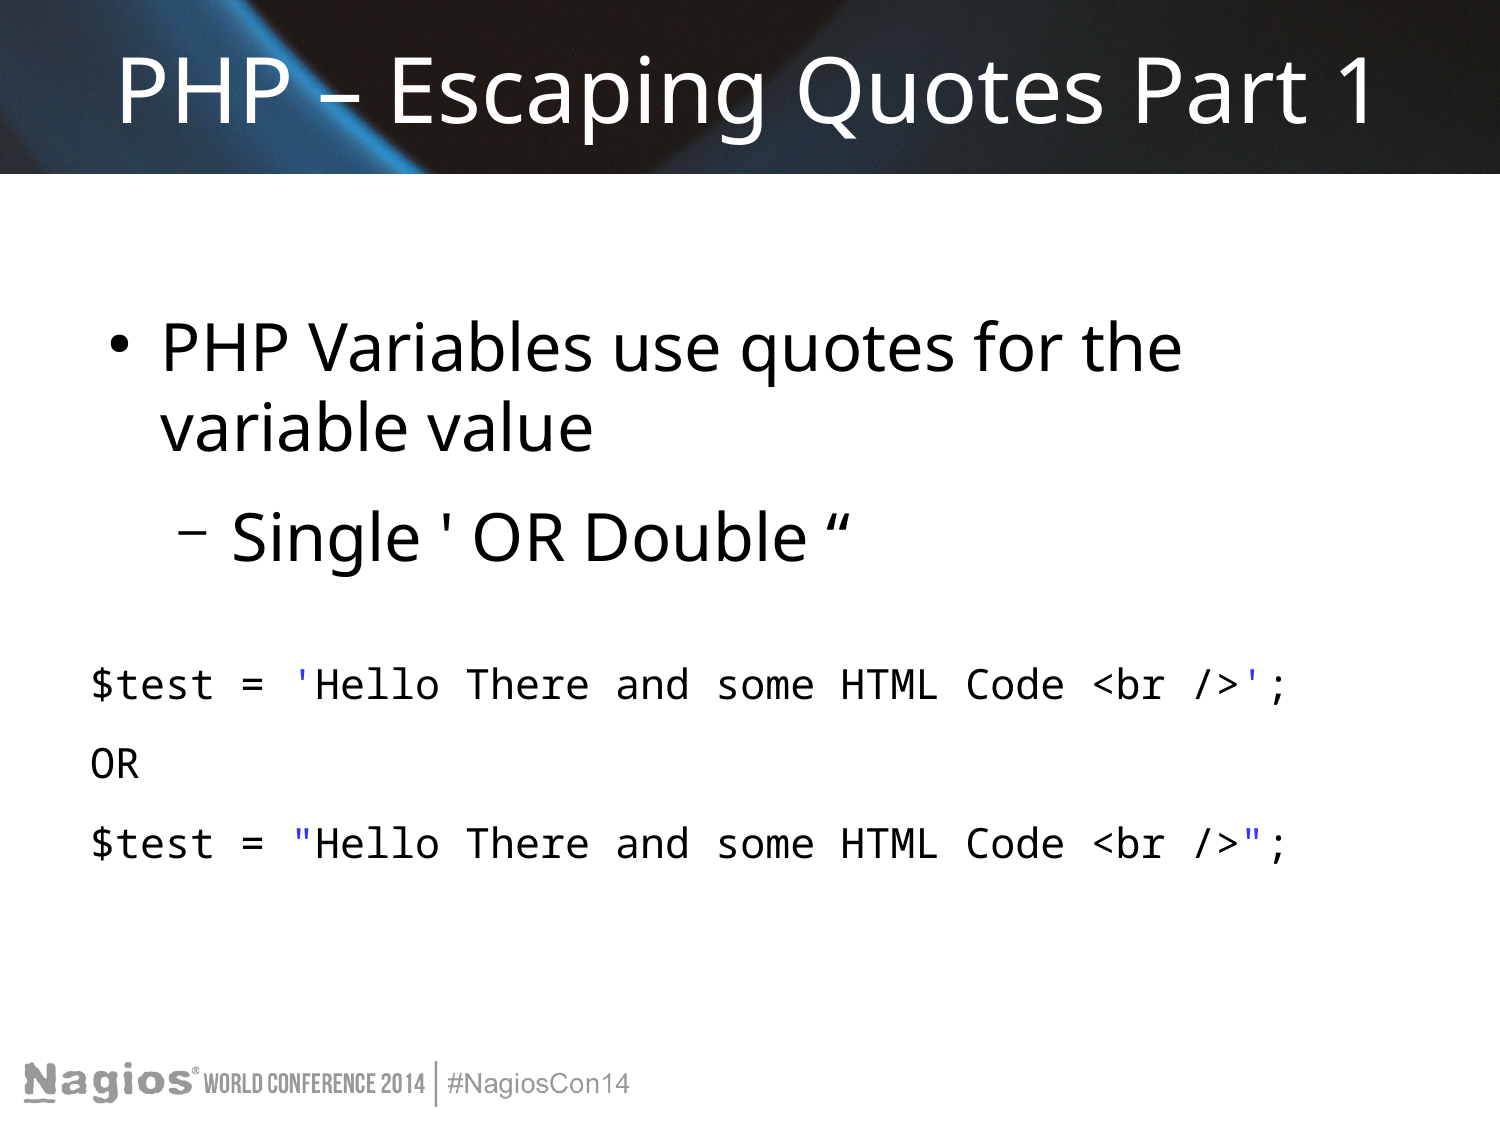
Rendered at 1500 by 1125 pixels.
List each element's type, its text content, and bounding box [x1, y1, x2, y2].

list PHP Variables use quotes for the variable value Single ' OR Double “ $test = 'Hello There and some HTML Code <br />'; OR $test = "Hello There and some HTML Code <br />"; [75, 262, 1426, 1005]
picture [12, 1040, 638, 1125]
title PHP – Escaping Quotes Part 1 [0, 0, 1500, 174]
